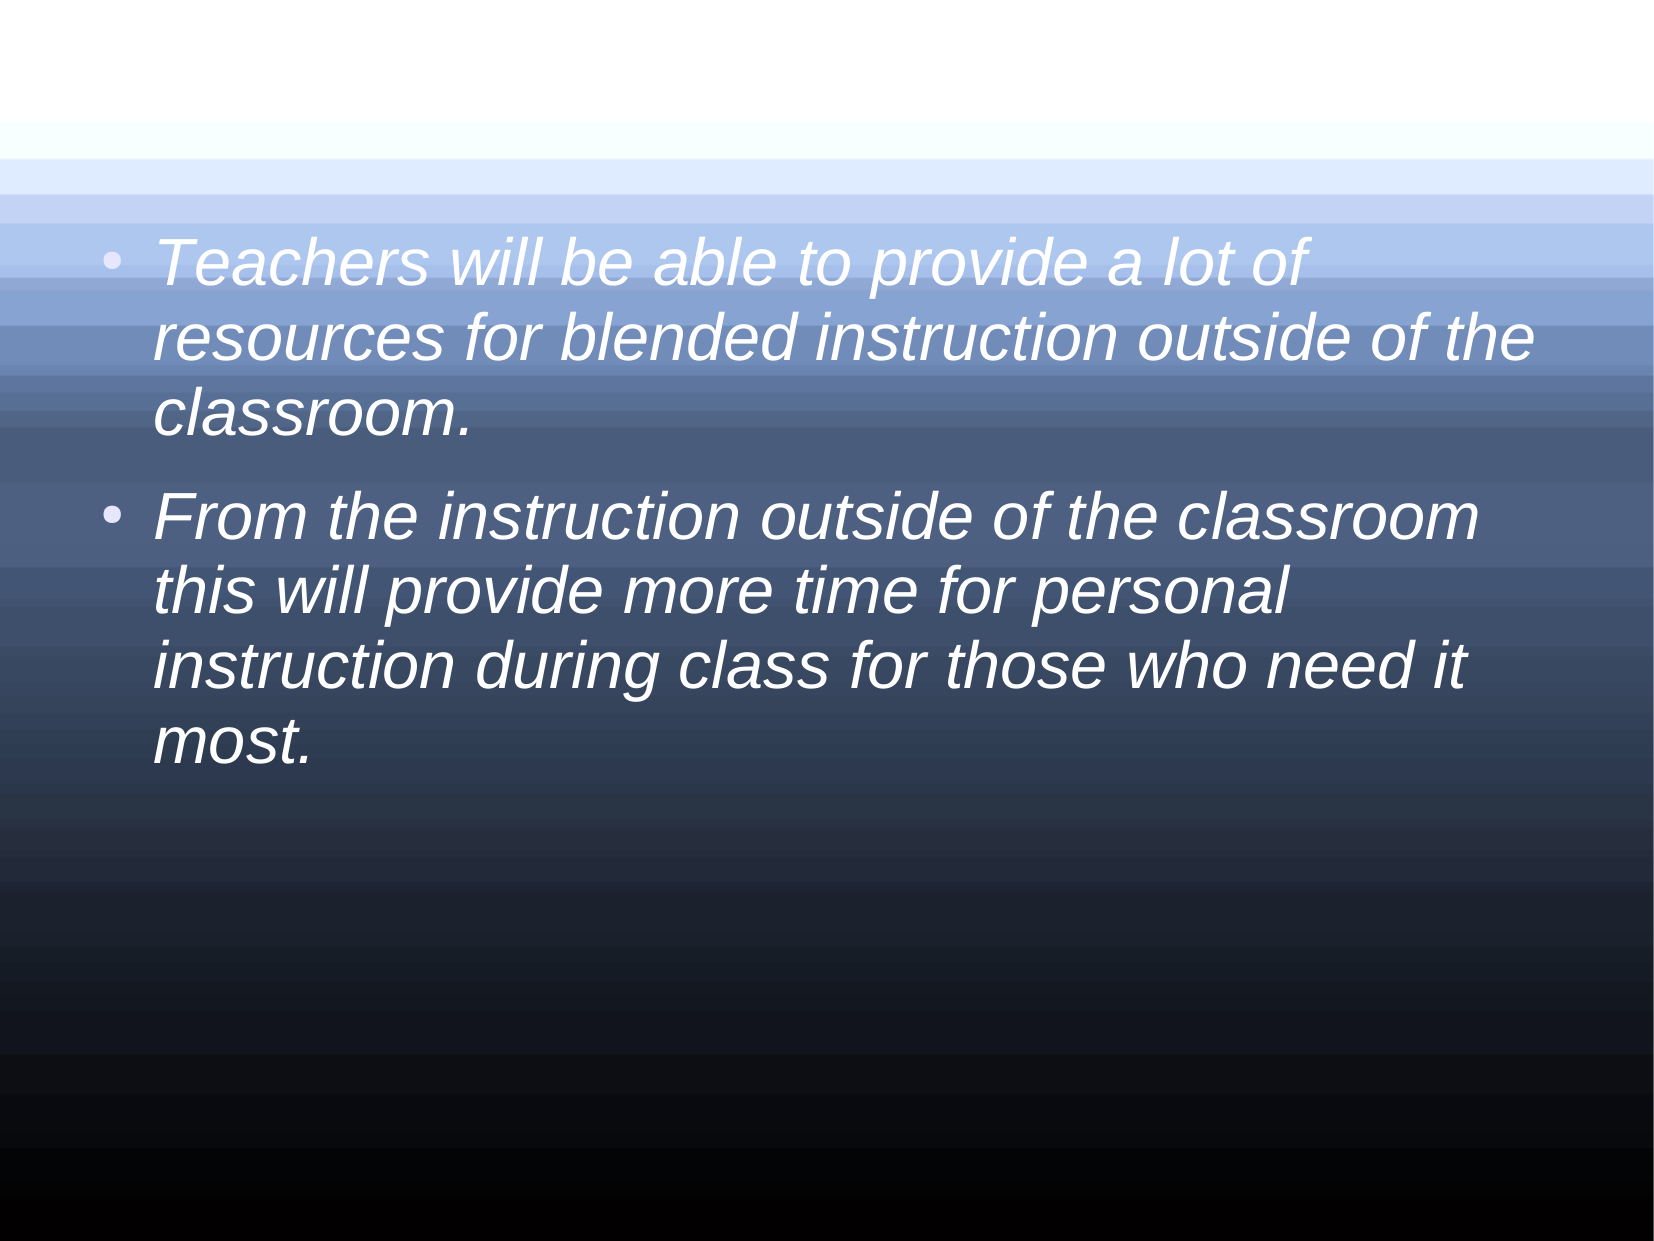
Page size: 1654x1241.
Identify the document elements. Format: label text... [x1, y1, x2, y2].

list Teachers will be able to provide a lot of resources for blended instruction outside of the classroom. From the instruction outside of the classroom this will provide more time for personal instruction during class for those who need it most. [82, 225, 1571, 1109]
picture [0, 0, 1654, 1241]
